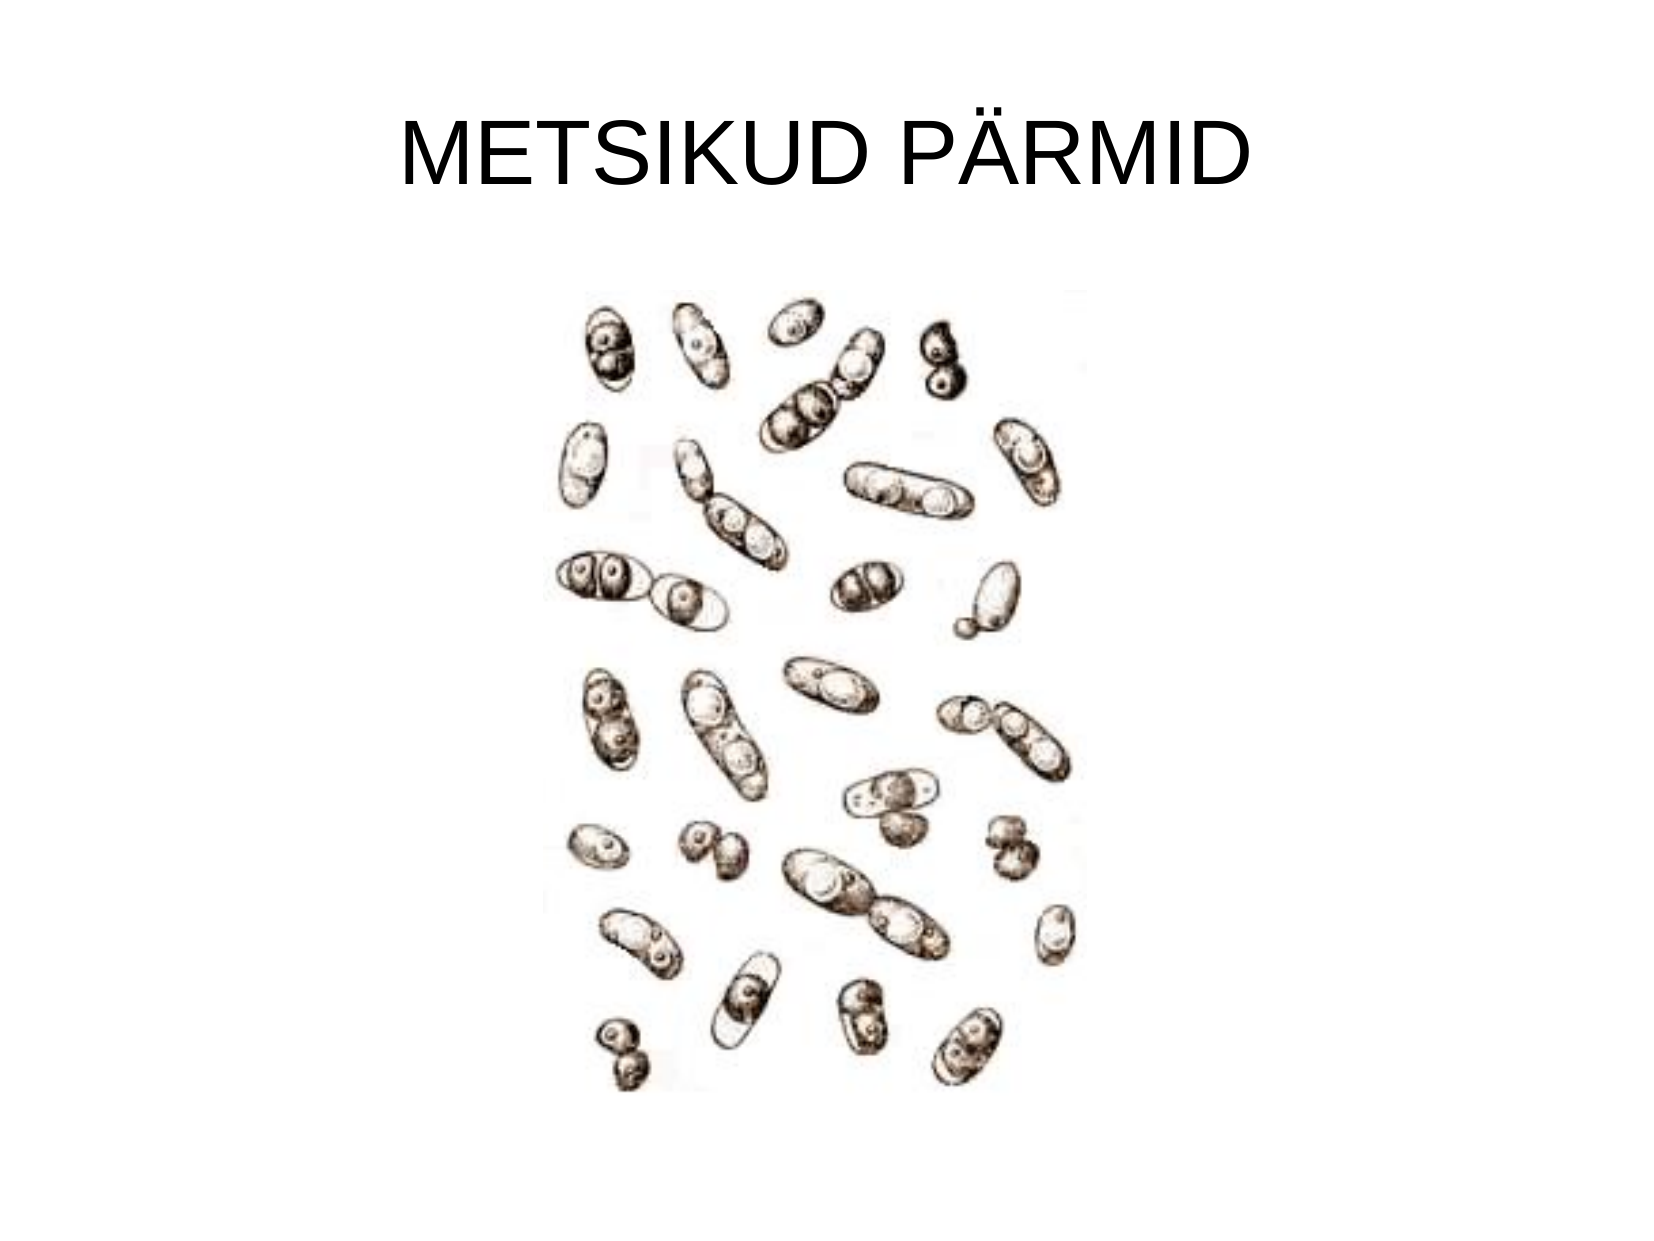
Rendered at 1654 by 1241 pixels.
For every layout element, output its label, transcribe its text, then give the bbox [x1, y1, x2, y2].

title METSIKUD PÄRMID [82, 49, 1571, 257]
picture [543, 290, 1087, 1109]
